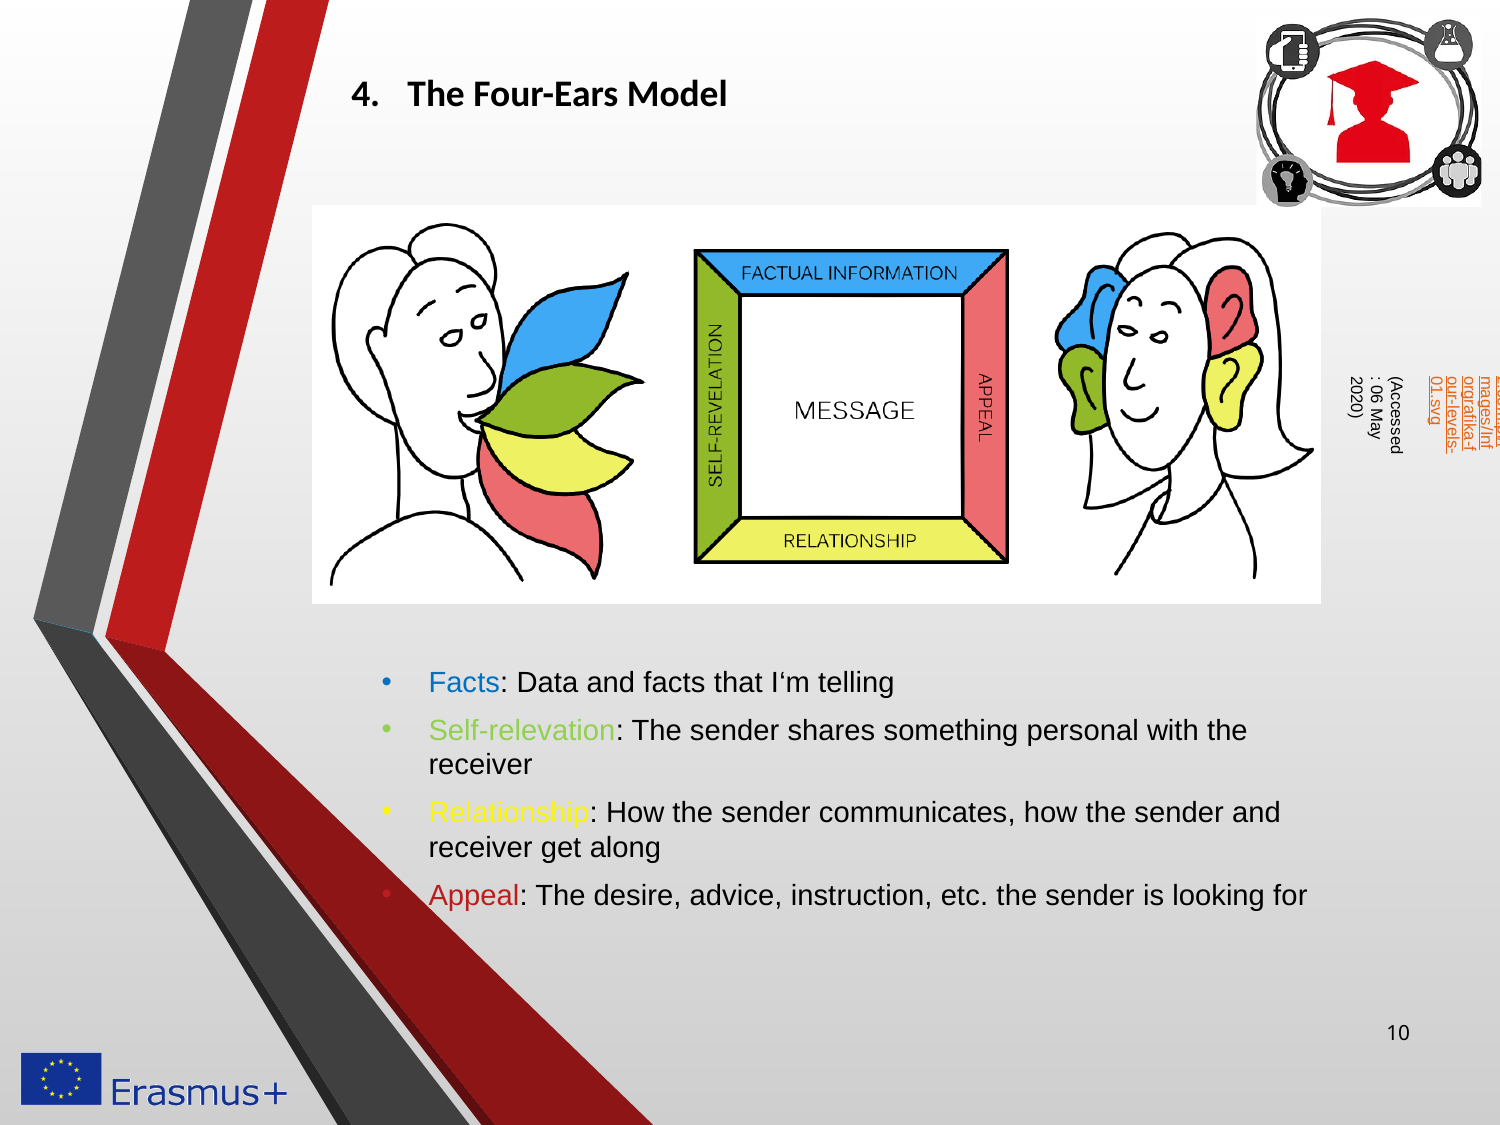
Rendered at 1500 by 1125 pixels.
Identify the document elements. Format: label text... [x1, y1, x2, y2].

slide_number <numer> [1357, 1003, 1425, 1064]
picture [5, 1037, 302, 1120]
text_box Facts: Data and facts that I‘m telling Self-relevation: The sender shares something personal with the receiver Relationship: How the sender communicates, how the sender and receiver get along Appeal: The desire, advice, instruction, etc. the sender is looking for [366, 655, 1375, 919]
text_box Source: https://elsscourse.paiz.com.pl/images/Inforgrafika-four-levels-01.svg (Accessed: 06 May 2020) [1337, 234, 1449, 599]
picture [312, 18, 1482, 604]
chart [1321, 19, 1483, 209]
text_box The Four-Ears Model [336, 61, 1247, 122]
